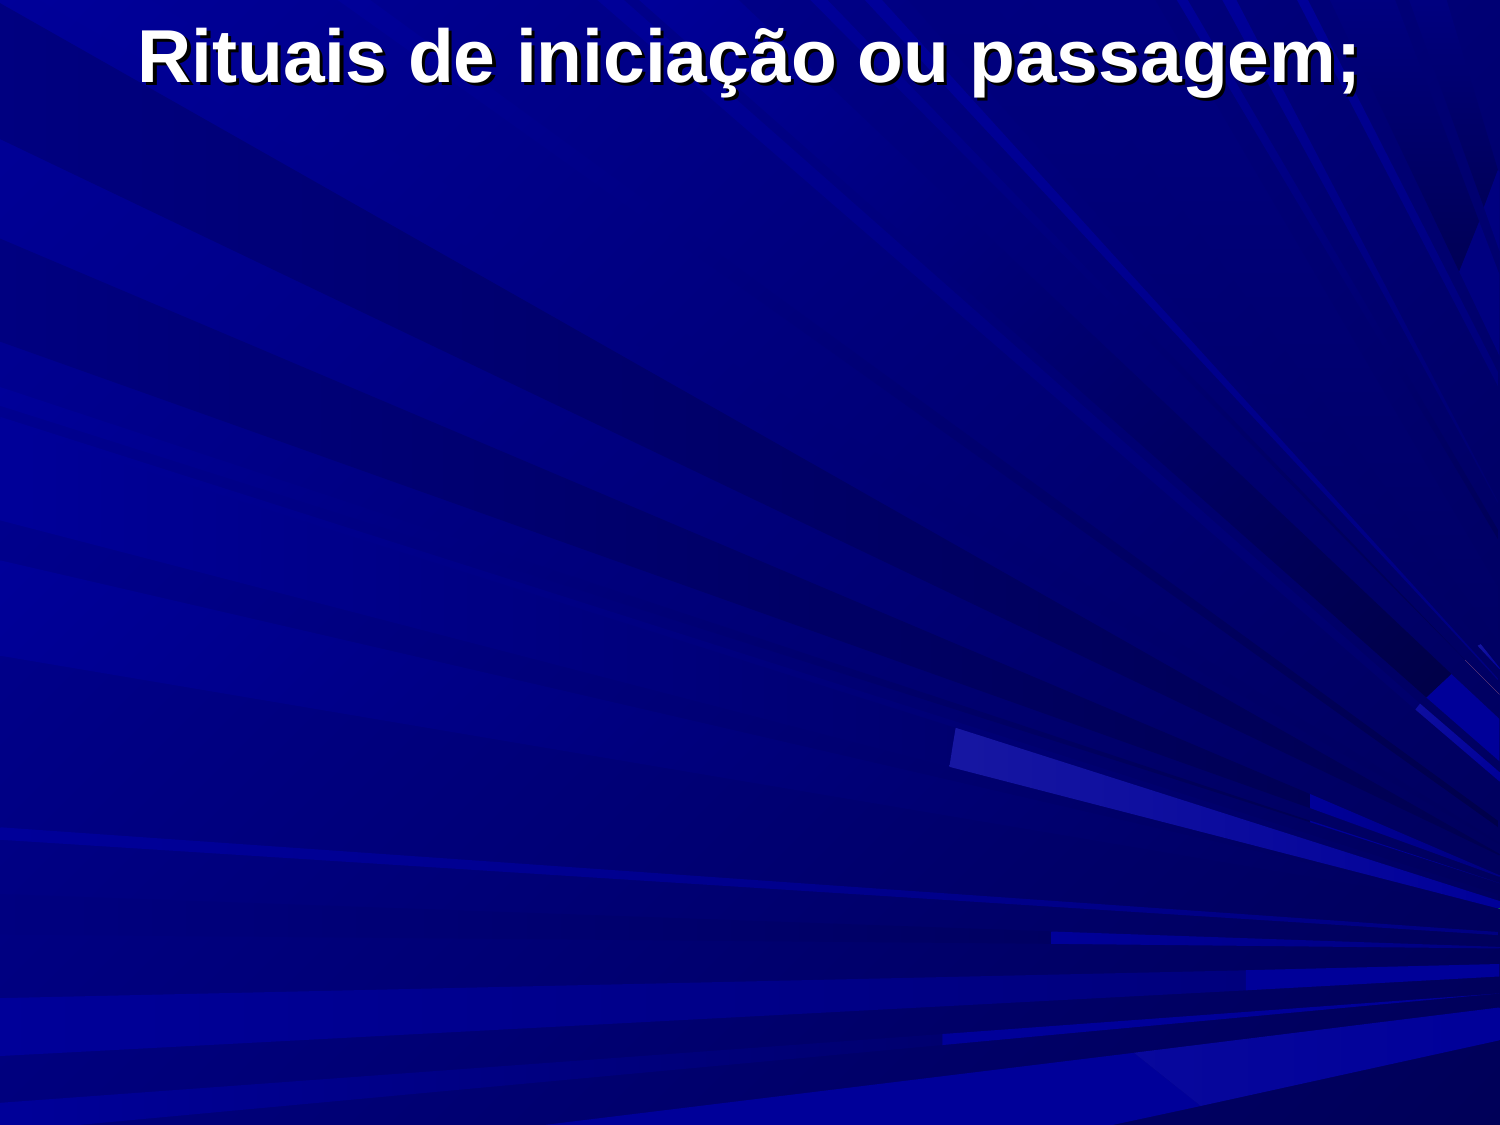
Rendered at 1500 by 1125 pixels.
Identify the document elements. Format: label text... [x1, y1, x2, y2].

text_box Rituais de iniciação ou passagem; [0, 0, 1500, 1125]
